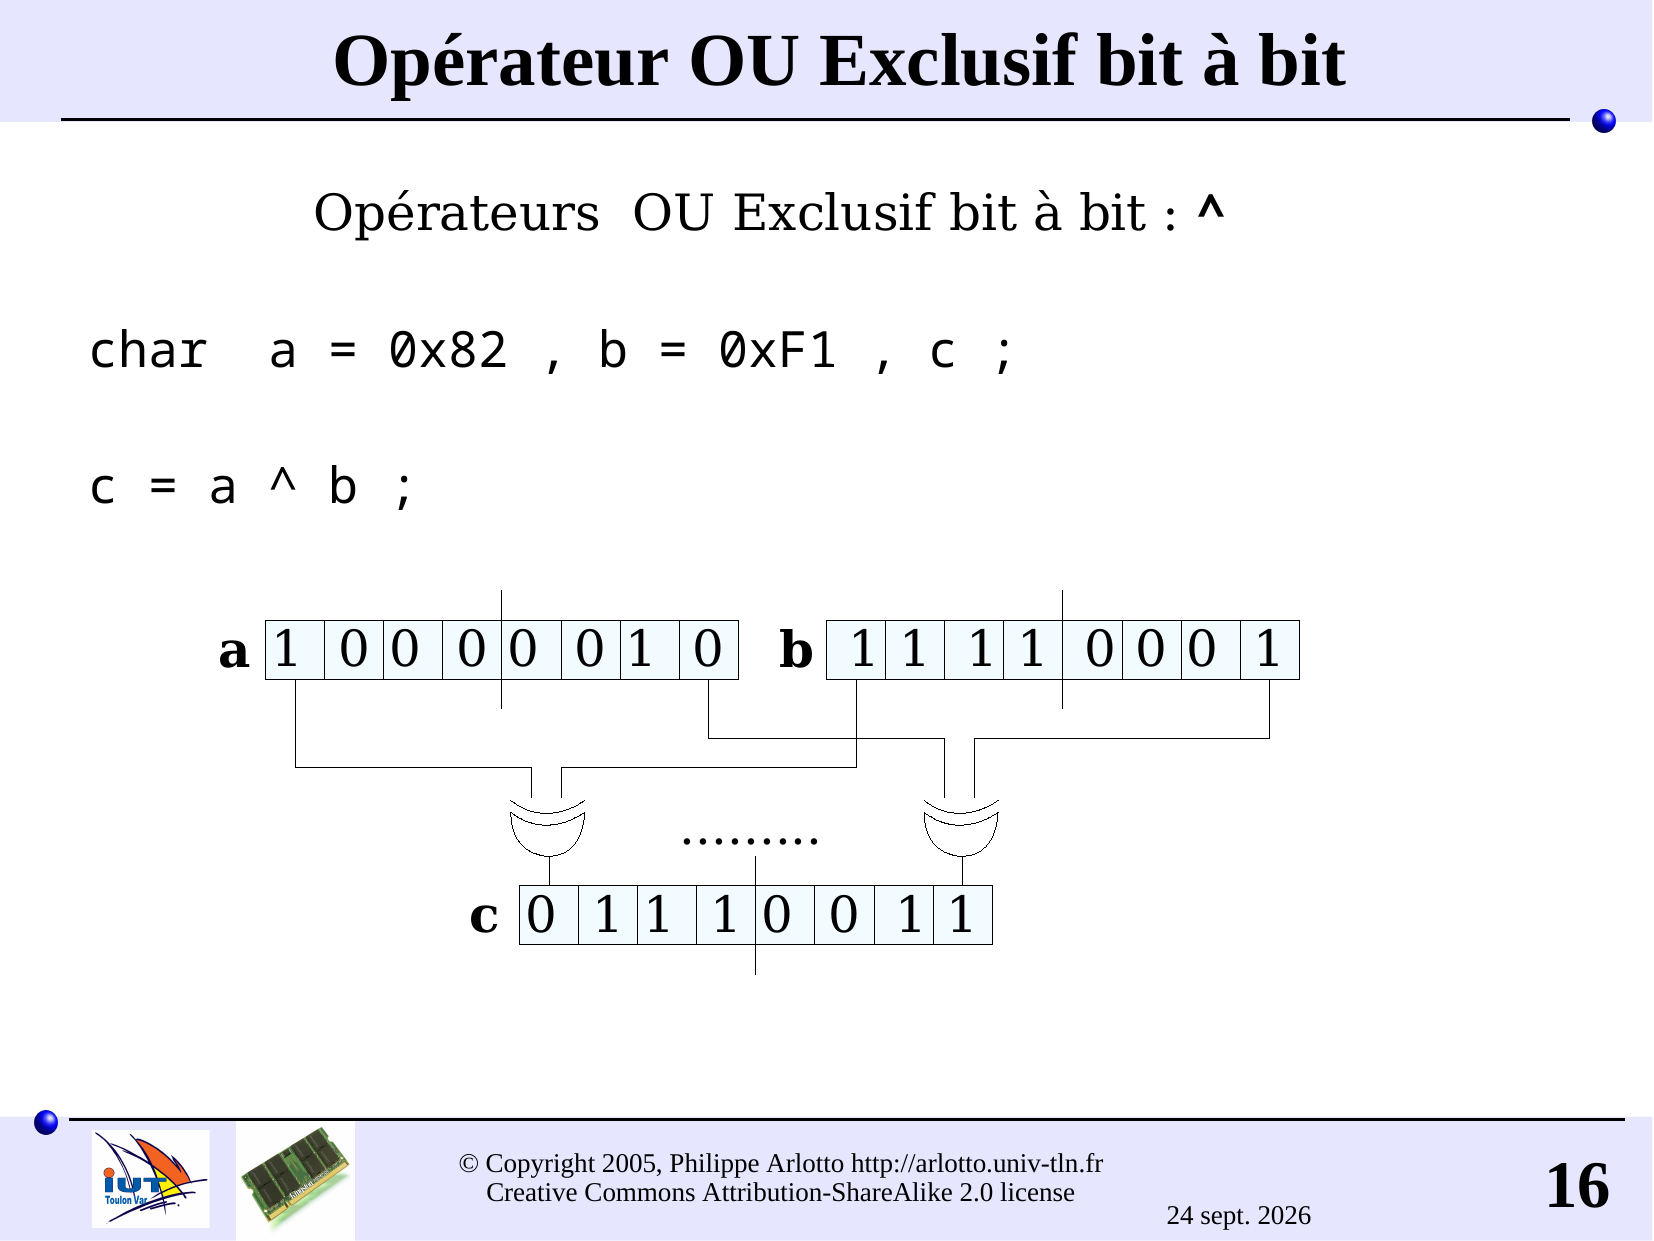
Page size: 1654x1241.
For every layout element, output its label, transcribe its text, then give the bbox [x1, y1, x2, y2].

text_box c [469, 885, 502, 946]
text_box 1 [826, 620, 885, 680]
text_box b [779, 620, 815, 680]
text_box 1 [696, 885, 755, 945]
text_box 1 [933, 885, 993, 945]
text_box 1 [944, 620, 1003, 680]
text_box 0 [519, 885, 578, 945]
text_box 0 [383, 620, 442, 680]
picture [236, 1121, 355, 1241]
text_box 1 [265, 620, 324, 680]
text_box 0 [1122, 620, 1181, 680]
text_box 1 [1003, 620, 1062, 680]
text_box 0 [814, 885, 874, 945]
text_box Opérateurs OU Exclusif bit à bit : ^ char a = 0x82 , b = 0xF1 , c ; c = a ^ b ; [88, 177, 1227, 562]
text_box 0 [324, 620, 383, 680]
text_box 1 [1240, 620, 1300, 680]
text_box 1 [620, 620, 679, 680]
text_box 0 [679, 620, 739, 680]
text_box 0 [442, 620, 501, 680]
text_box a [218, 620, 252, 679]
text_box 0 [755, 885, 814, 945]
text_box 0 [502, 620, 561, 680]
text_box 1 [637, 885, 696, 945]
text_box 1 [874, 885, 933, 945]
text_box 1 [578, 885, 637, 945]
title Opérateur OU Exclusif bit à bit [95, 11, 1585, 110]
text_box 0 [1181, 620, 1240, 680]
text_box ......... [679, 798, 824, 857]
text_box 0 [1062, 620, 1122, 680]
text_box 0 [561, 620, 620, 680]
text_box 1 [885, 620, 944, 680]
